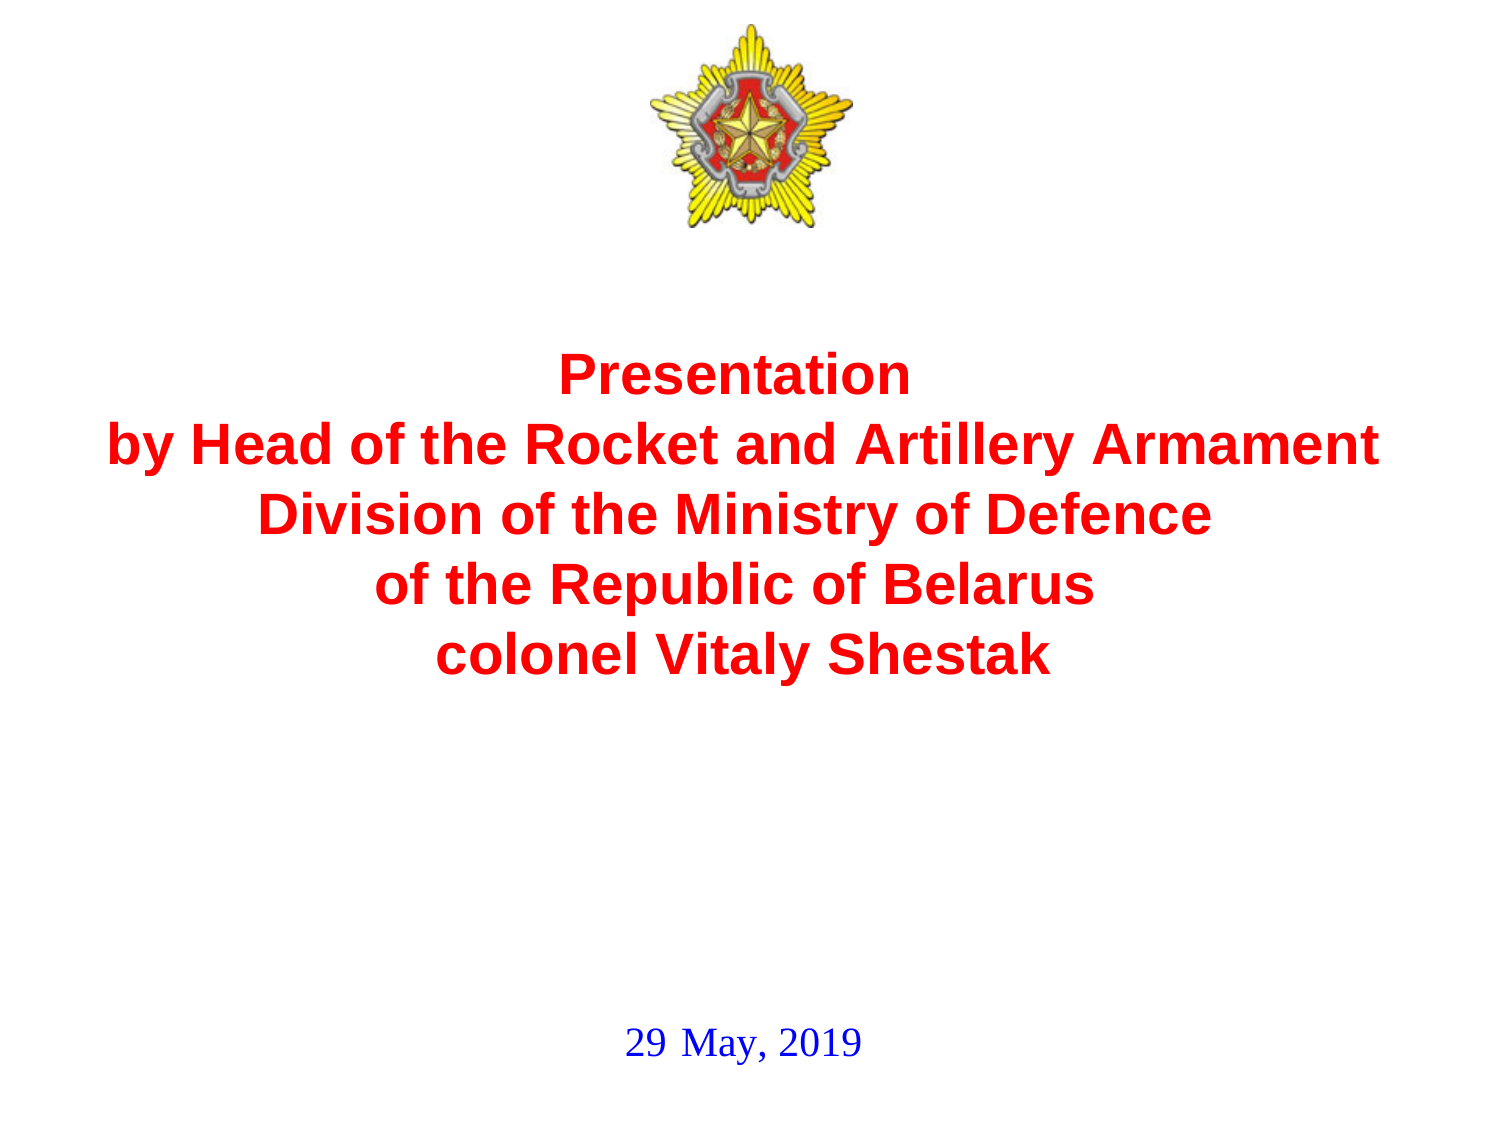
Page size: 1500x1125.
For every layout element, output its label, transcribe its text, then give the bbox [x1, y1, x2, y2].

title Presentation by Head of the Rocket and Artillery Armament Division of the Ministry of Defence of the Republic of Belarus сolonel Vitaly Shestak 29 Мау, 2019 [24, 200, 1463, 1088]
picture [650, 24, 853, 228]
